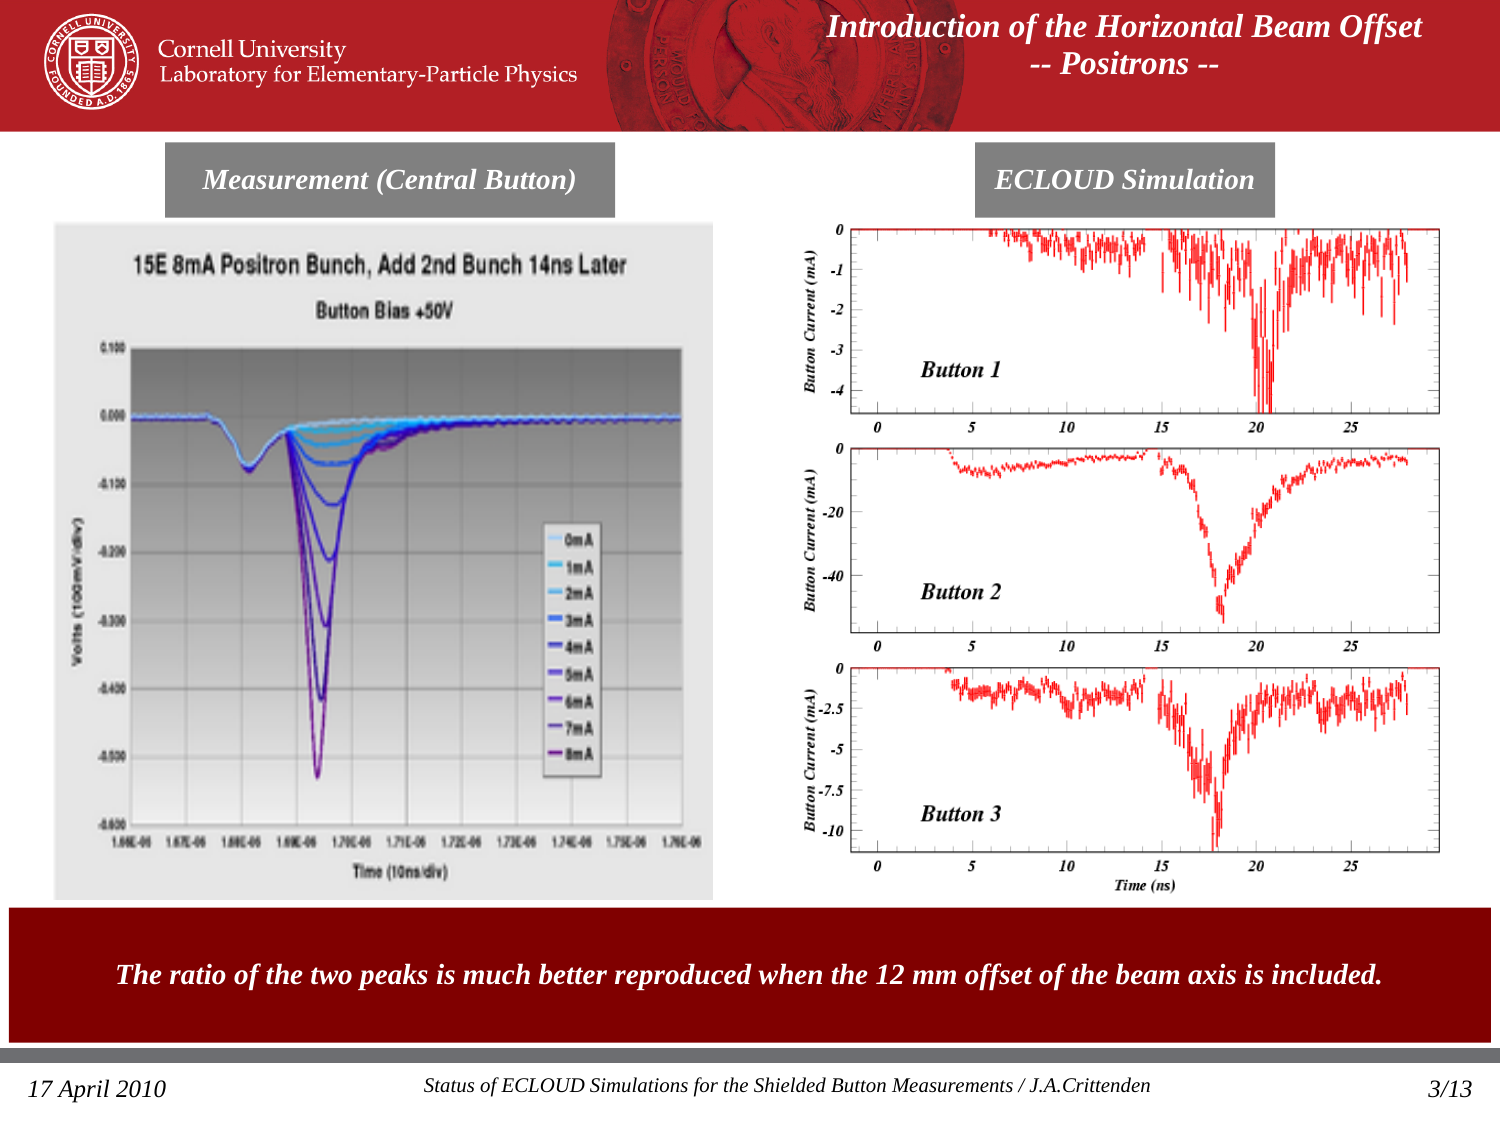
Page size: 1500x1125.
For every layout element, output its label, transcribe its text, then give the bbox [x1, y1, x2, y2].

text_box ECLOUD Simulation [975, 142, 1276, 218]
text_box The ratio of the two peaks is much better reproduced when the 12 mm offset of the beam axis is included. [8, 907, 1491, 1043]
text_box Measurement (Central Button) [165, 142, 616, 218]
picture [787, 220, 1448, 901]
picture [0, 0, 1500, 132]
picture [52, 220, 713, 901]
text_box Introduction of the Horizontal Beam Offset -- Positrons -- [749, 0, 1500, 113]
